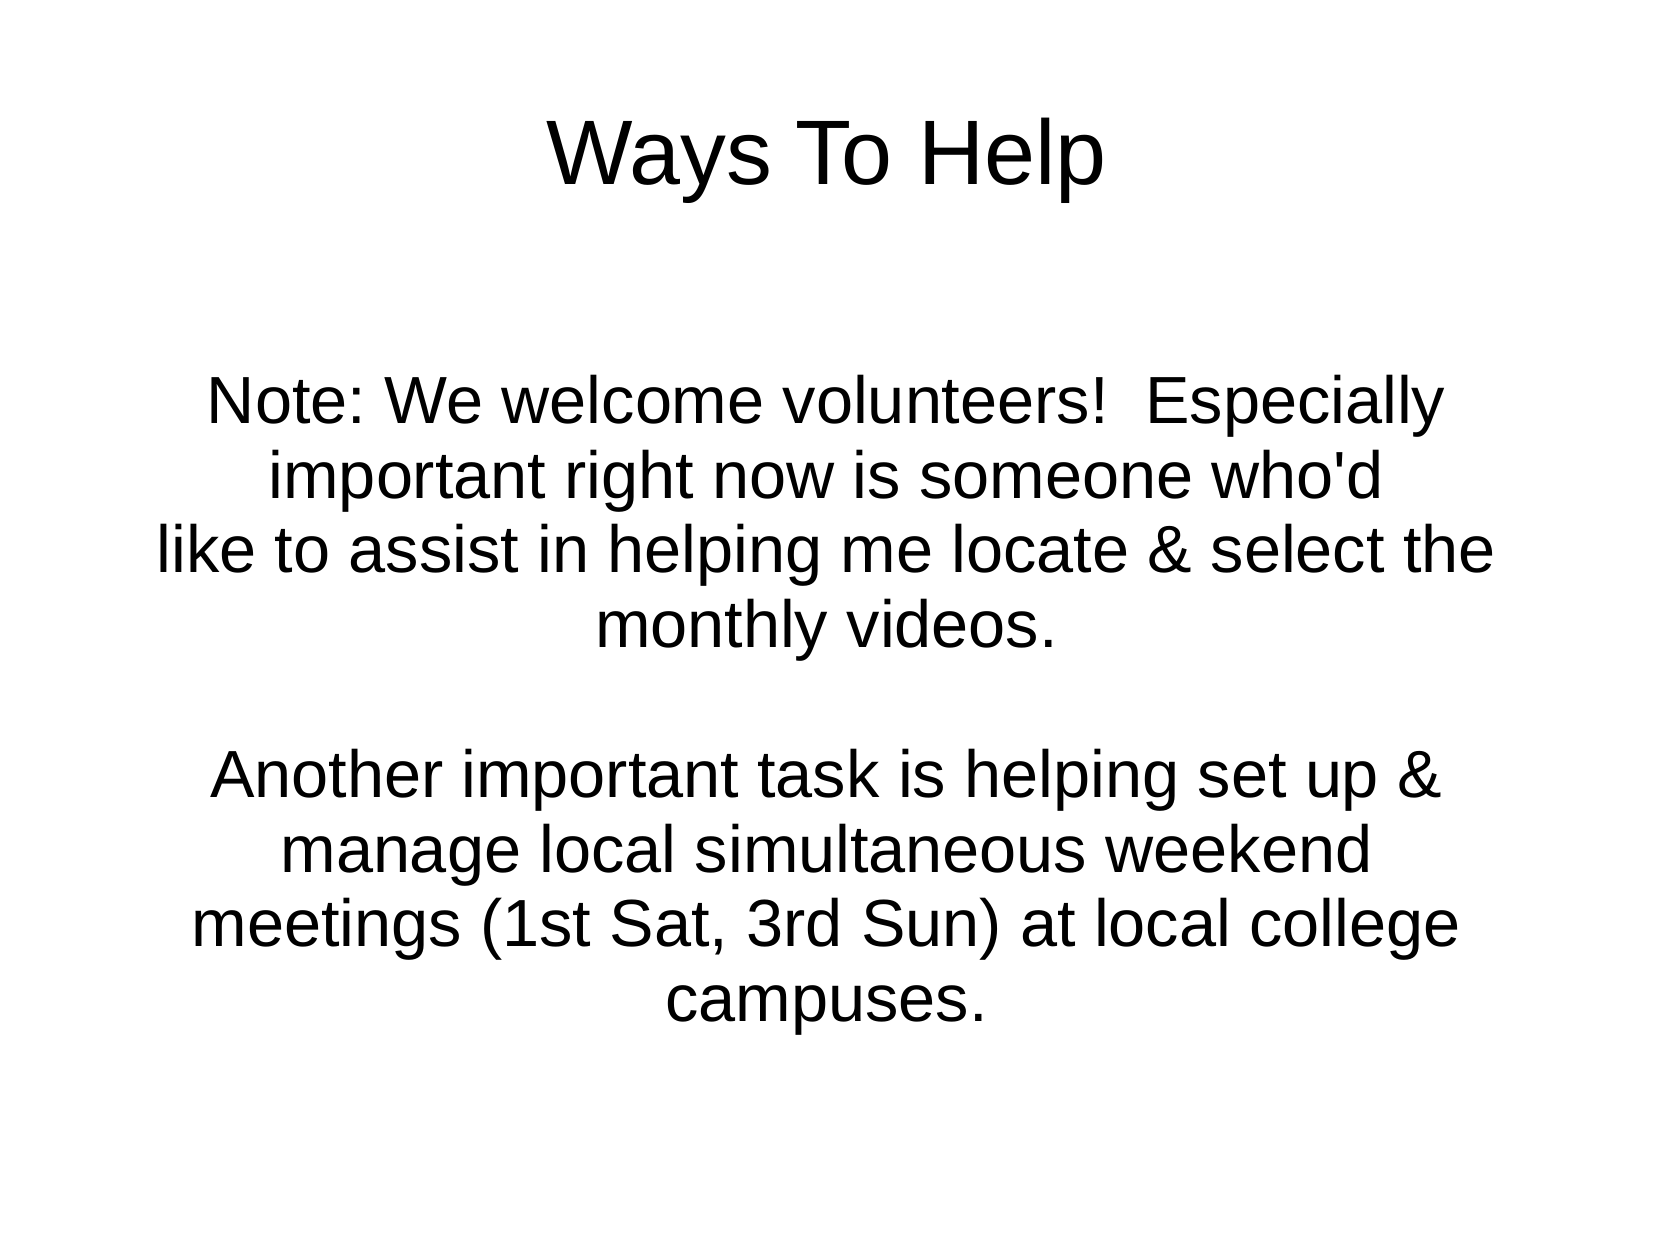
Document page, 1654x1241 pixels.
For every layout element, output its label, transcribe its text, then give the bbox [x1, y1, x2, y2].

subtitle Note: We welcome volunteers! Especially important right now is someone who'd like to assist in helping me locate & select the monthly videos. Another important task is helping set up & manage local simultaneous weekend meetings (1st Sat, 3rd Sun) at local college campuses. [82, 297, 1571, 1102]
title Ways To Help [82, 56, 1571, 250]
